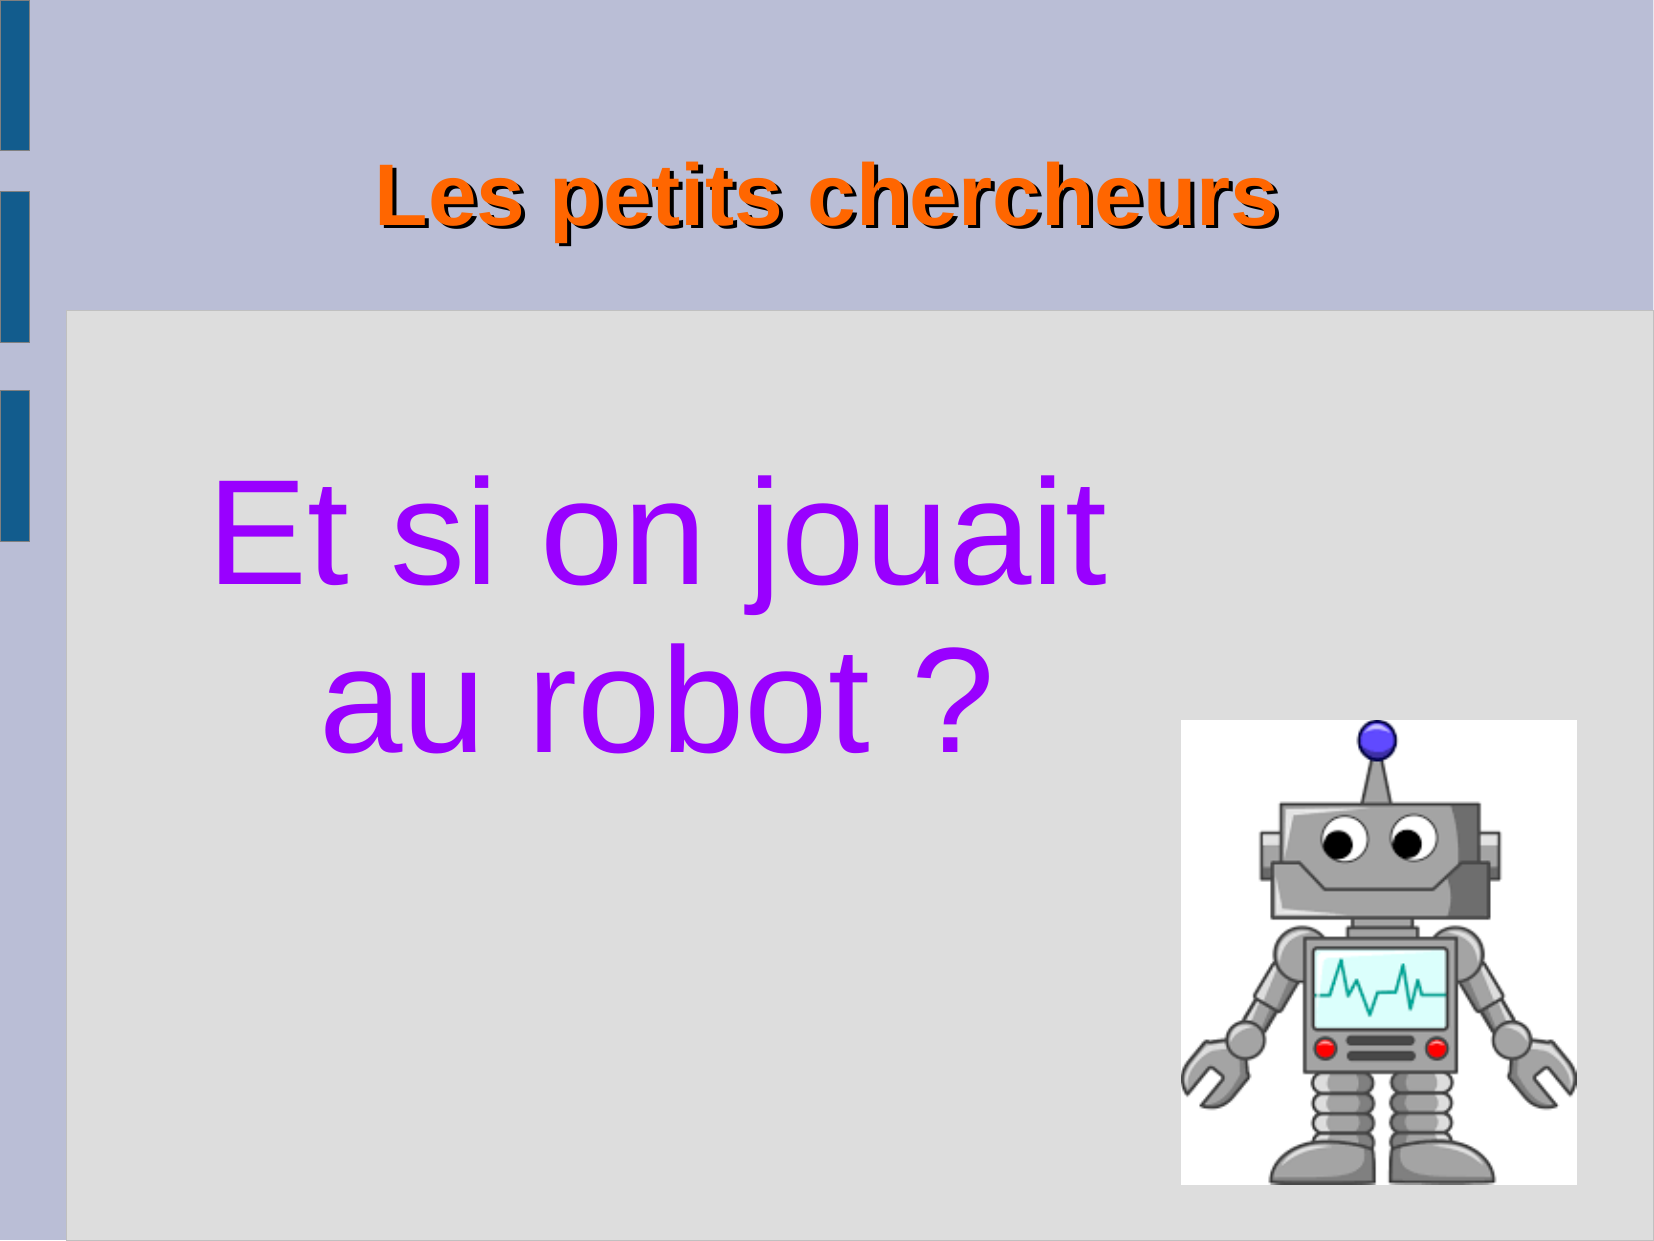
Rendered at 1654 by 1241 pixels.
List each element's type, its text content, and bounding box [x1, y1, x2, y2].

title Les petits chercheurs [121, 91, 1534, 299]
list Et si on jouait au robot ? [106, 448, 1138, 983]
picture [1181, 720, 1577, 1186]
